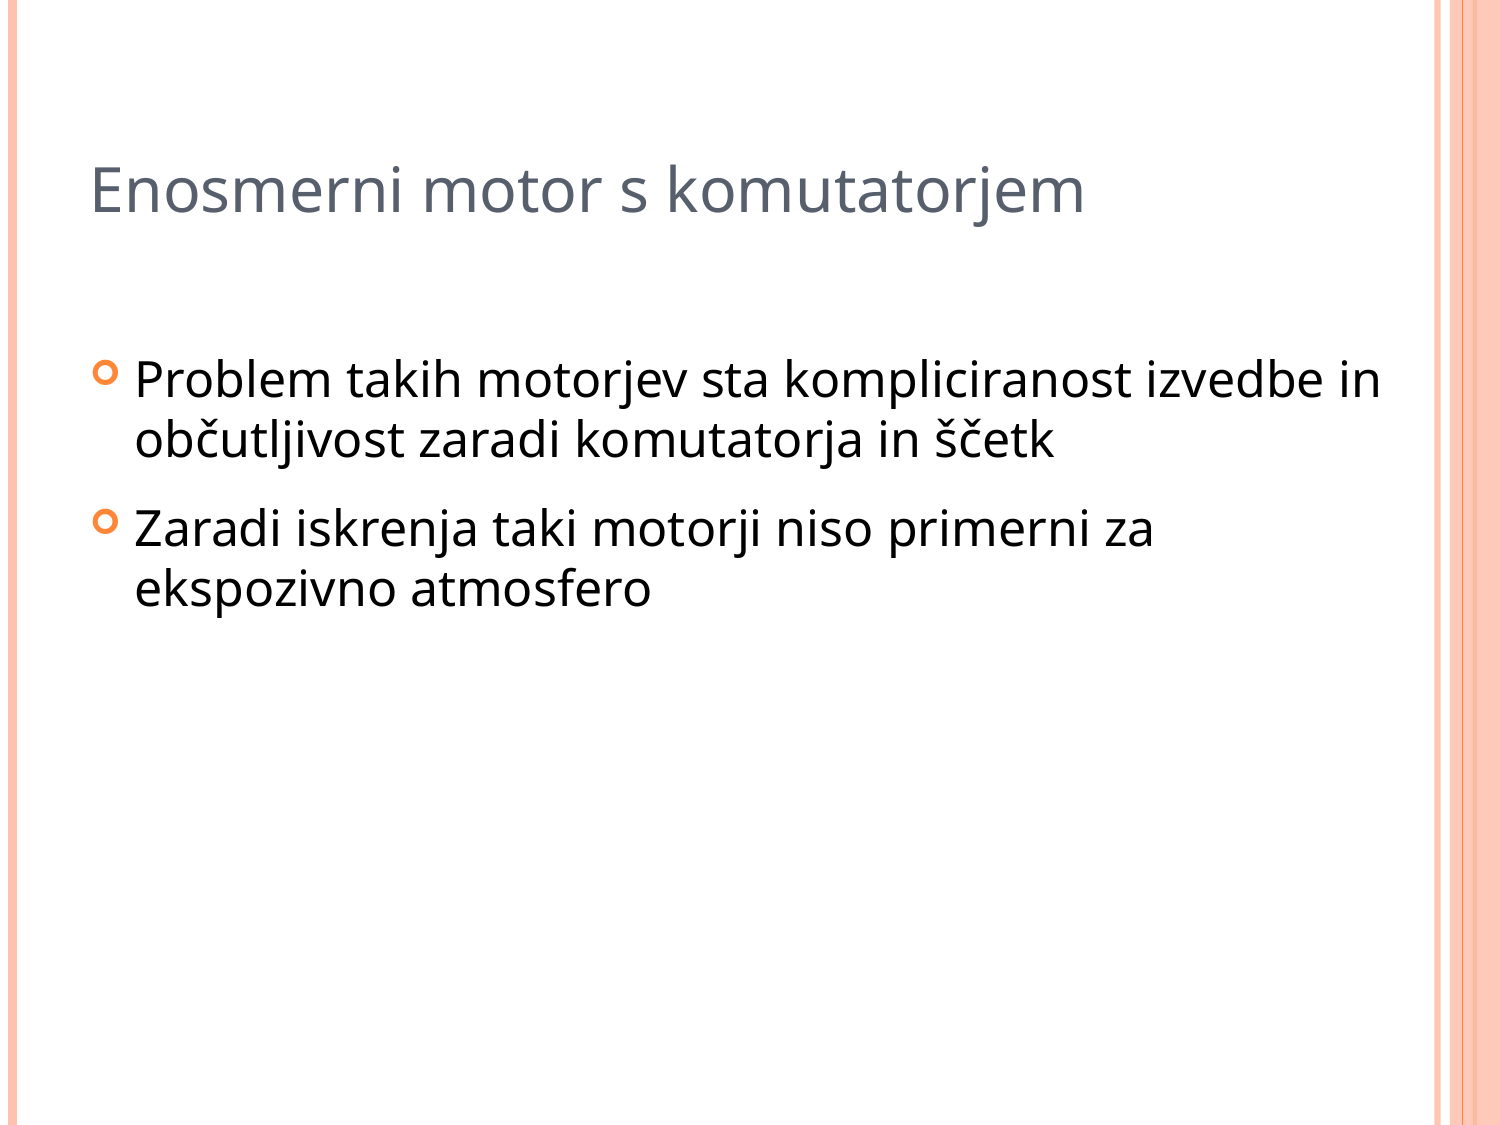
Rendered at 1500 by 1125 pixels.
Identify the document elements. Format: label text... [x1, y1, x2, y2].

list Problem takih motorjev sta kompliciranost izvedbe in občutljivost zaradi komutatorja in ščetk Zaradi iskrenja taki motorji niso primerni za ekspozivno atmosfero [75, 339, 1425, 1005]
title Enosmerni motor s komutatorjem [75, 45, 1300, 233]
